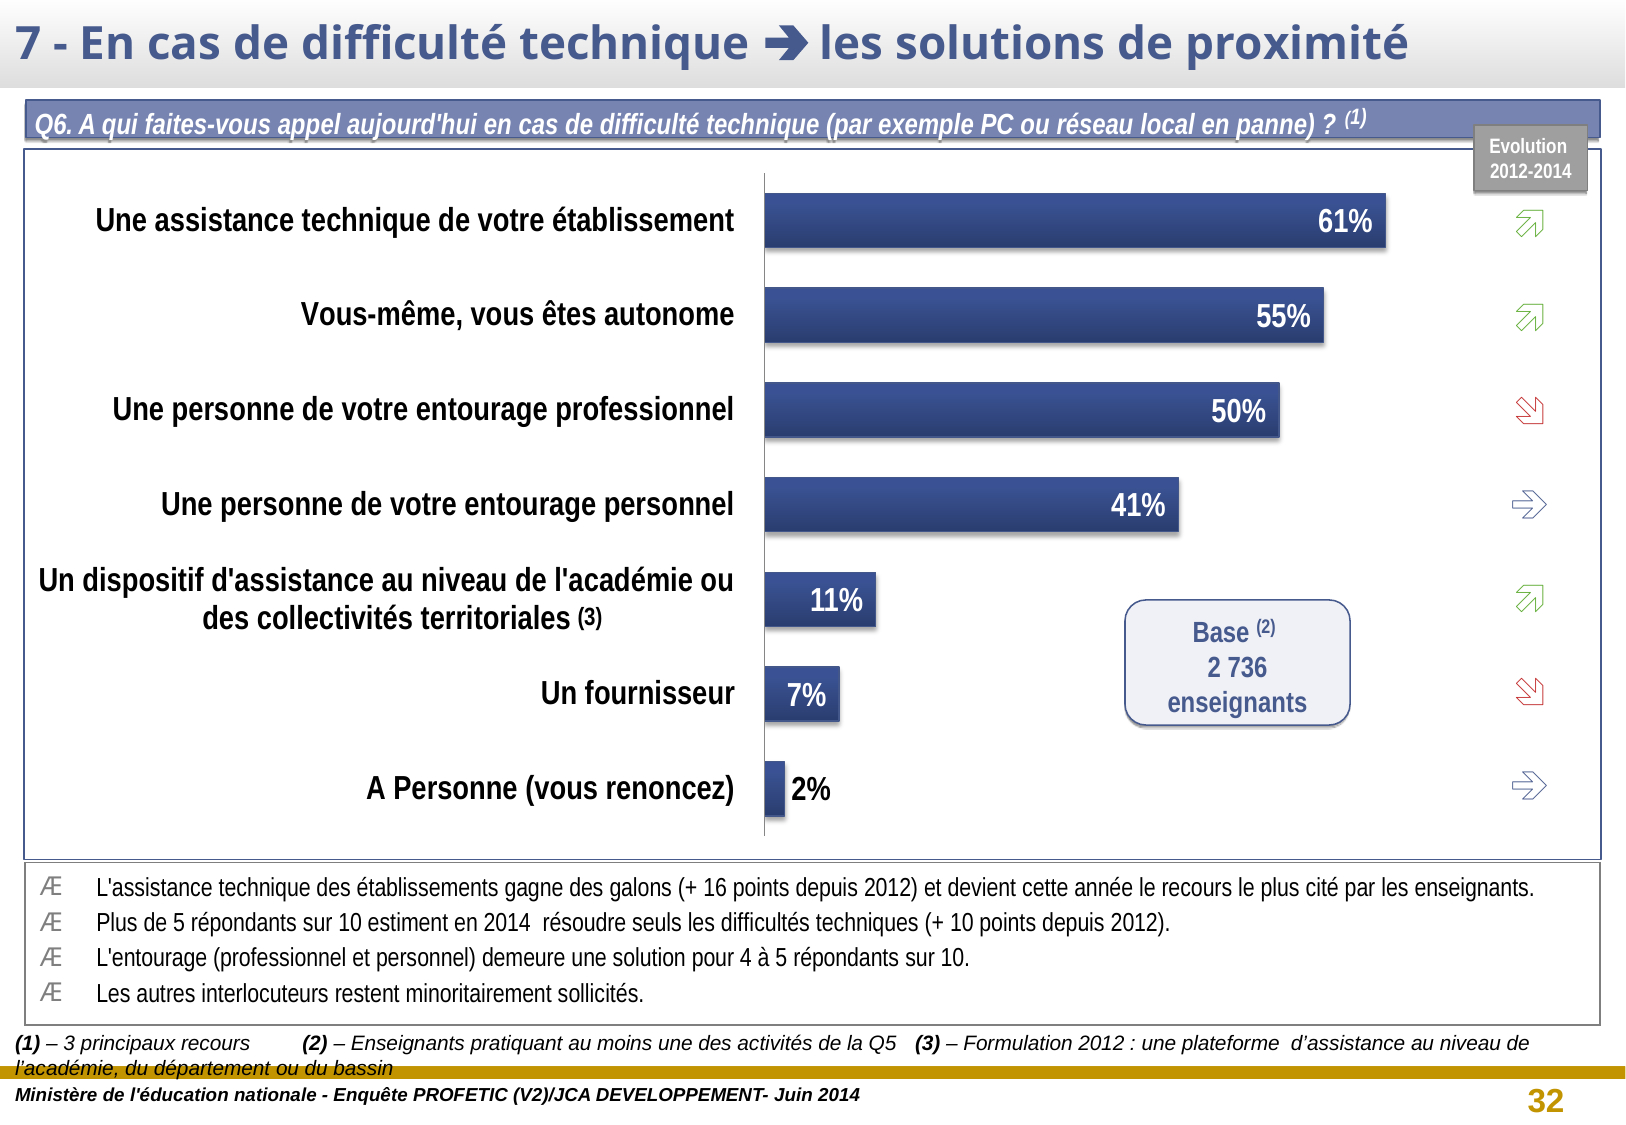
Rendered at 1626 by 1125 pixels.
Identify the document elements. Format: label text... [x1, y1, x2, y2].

list L'assistance technique des établissements gagne des galons (+ 16 points depuis 2012) et devient cette année le recours le plus cité par les enseignants. Plus de 5 répondants sur 10 estiment en 2014 résoudre seuls les difficultés techniques (+ 10 points depuis 2012). L'entourage (professionnel et personnel) demeure une solution pour 4 à 5 répondants sur 10. Les autres interlocuteurs restent minoritairement sollicités. [24, 862, 1600, 1022]
text_box  [1513, 575, 1551, 620]
text_box Q6. A qui faites-vous appel aujourd'hui en cas de difficulté technique (par exemple PC ou réseau local en panne) ? (1) [26, 100, 1600, 137]
text_box (1) – 3 principaux recours (2) – Enseignants pratiquant au moins une des activités de la Q5 (3) – Formulation 2012 : une plateforme d’assistance au niveau de l’académie, du département ou du bassin [0, 1022, 1600, 1088]
text_box 32 [1512, 1071, 1625, 1125]
text_box  [1513, 668, 1551, 713]
text_box (3) [562, 592, 619, 638]
text_box Ministère de l'éducation nationale - Enquête PROFETIC (V2)/JCA DEVELOPPEMENT- Juin 2014 [0, 1088, 1501, 1125]
text_box  [1513, 200, 1551, 245]
text_box Evolution 2012-2014 [1474, 125, 1588, 191]
text_box  [1513, 387, 1551, 432]
picture [24, 149, 1600, 859]
text_box  [1510, 481, 1547, 526]
title 7 - En cas de difficulté technique  les solutions de proximité [0, 0, 1625, 88]
text_box  [1510, 762, 1547, 807]
text_box  [1513, 294, 1551, 339]
text_box Base (2) 2 736 enseignants [1125, 599, 1351, 726]
